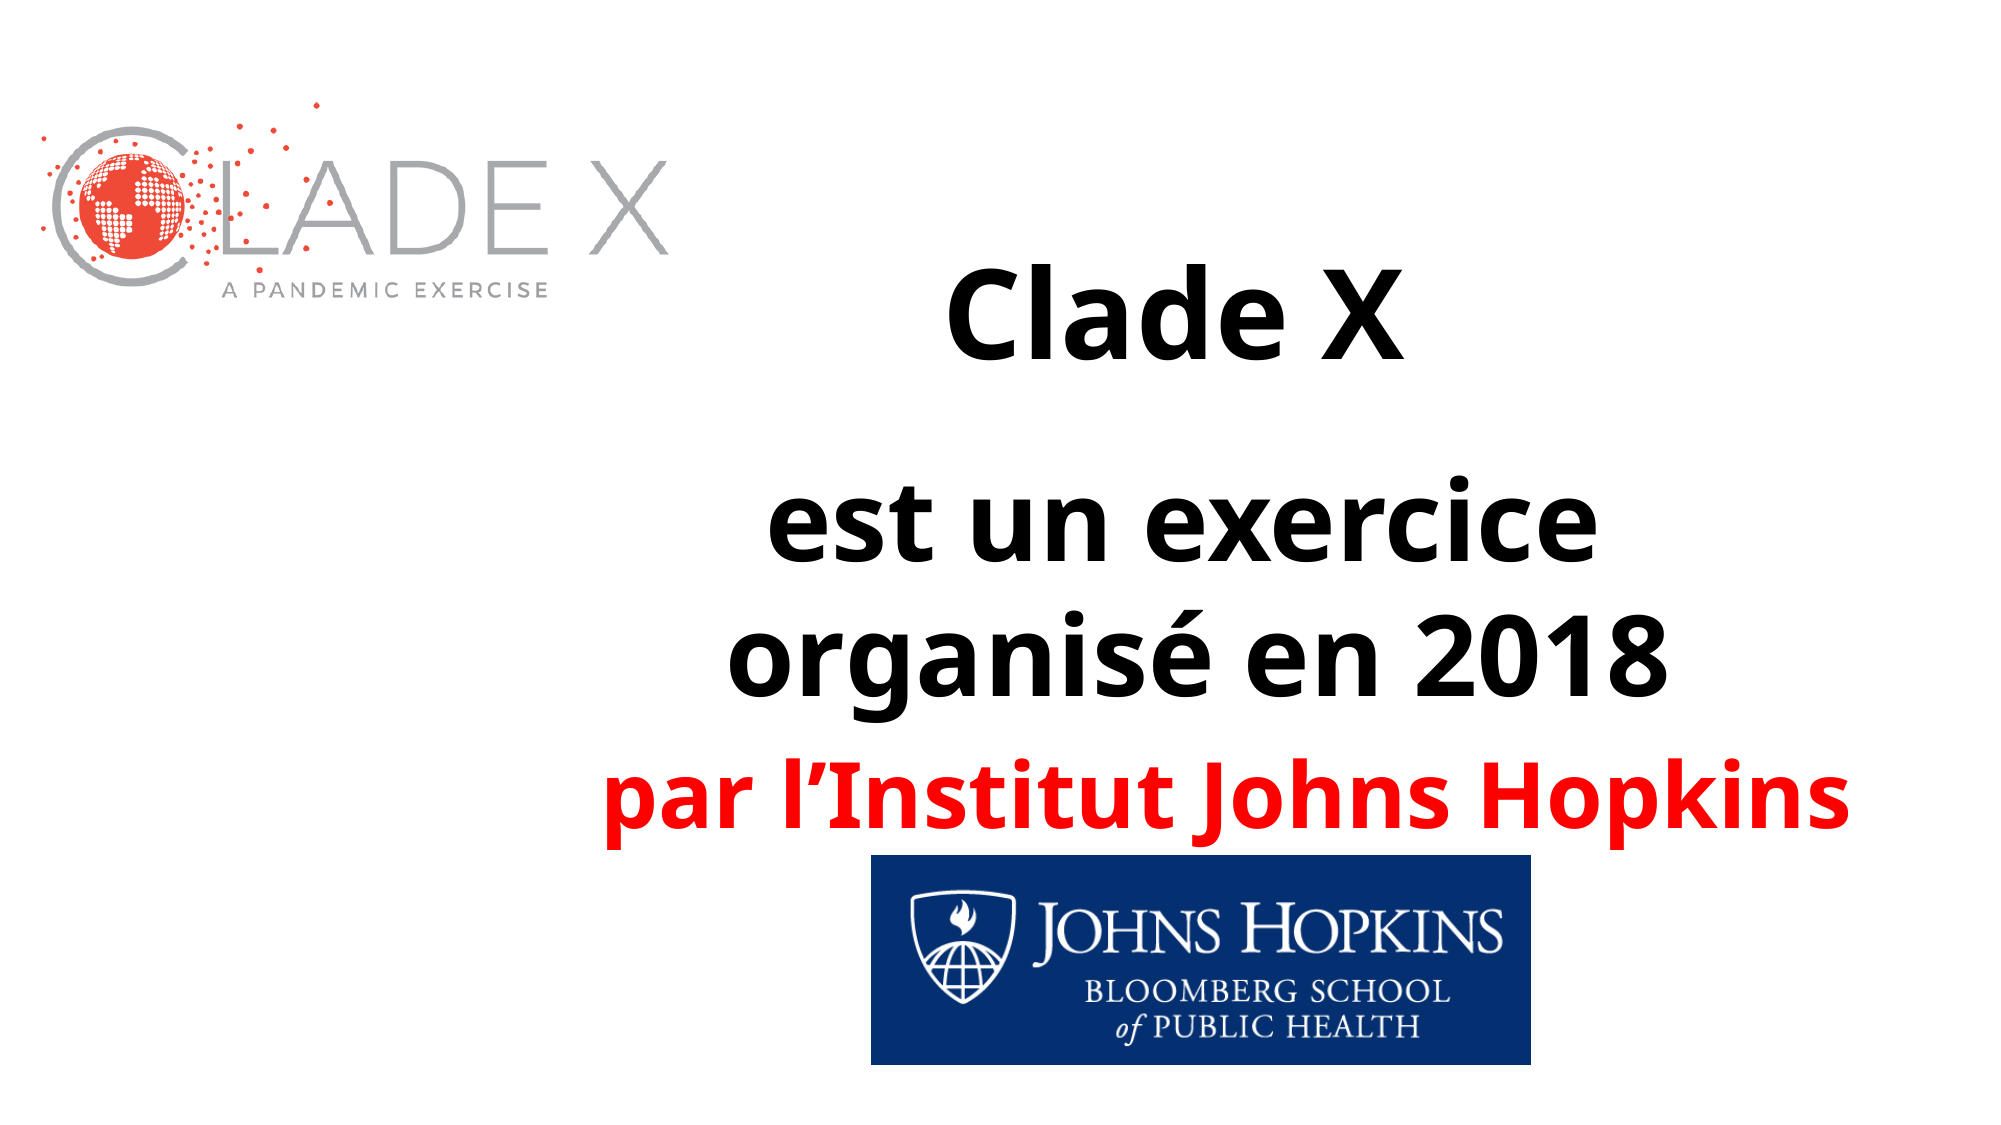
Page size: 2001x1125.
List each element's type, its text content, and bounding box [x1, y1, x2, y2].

title Clade X [348, 231, 2000, 545]
text_box est un exercice organisé en 2018 [354, 441, 2000, 730]
picture [871, 855, 1531, 1065]
picture [26, 83, 683, 317]
text_box par l’Institut Johns Hopkins [585, 729, 2000, 856]
